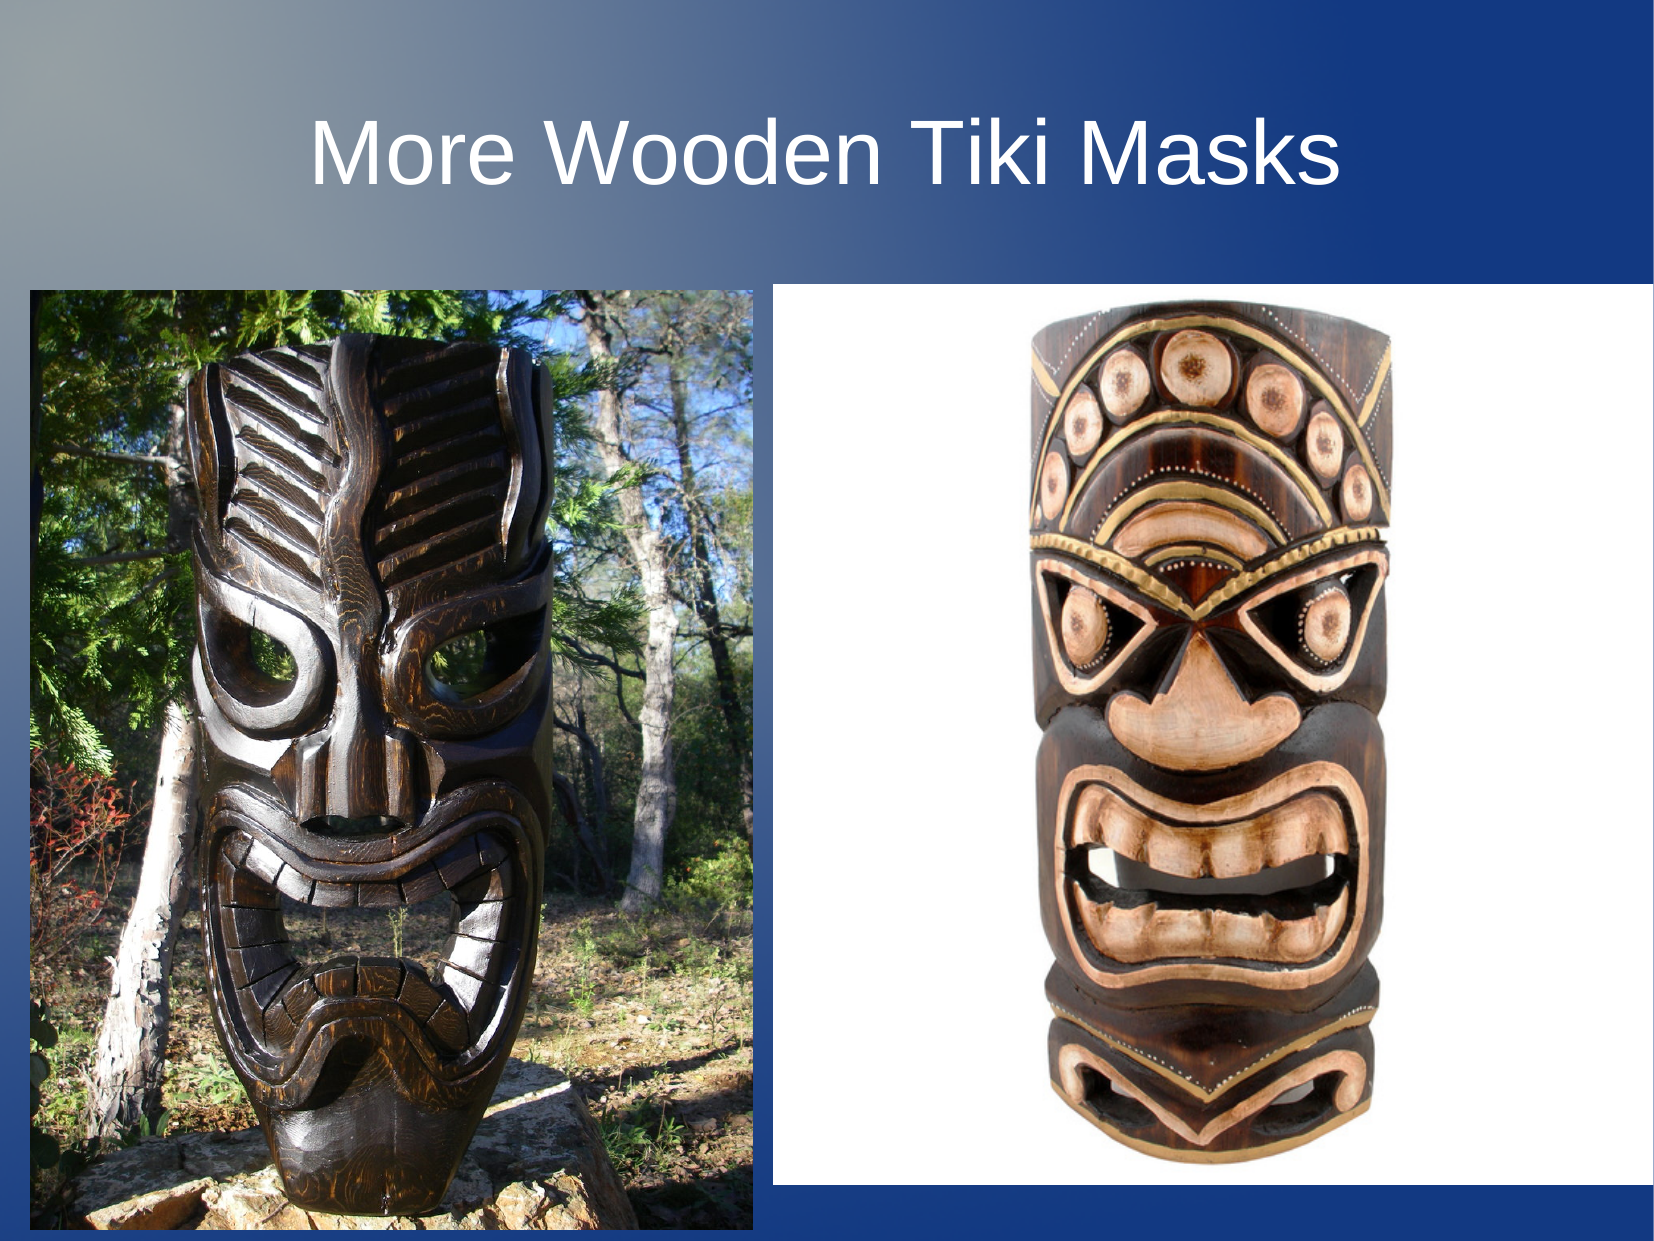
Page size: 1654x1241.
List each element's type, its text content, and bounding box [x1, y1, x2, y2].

picture [0, 0, 1654, 1241]
title More Wooden Tiki Masks [82, 49, 1571, 257]
